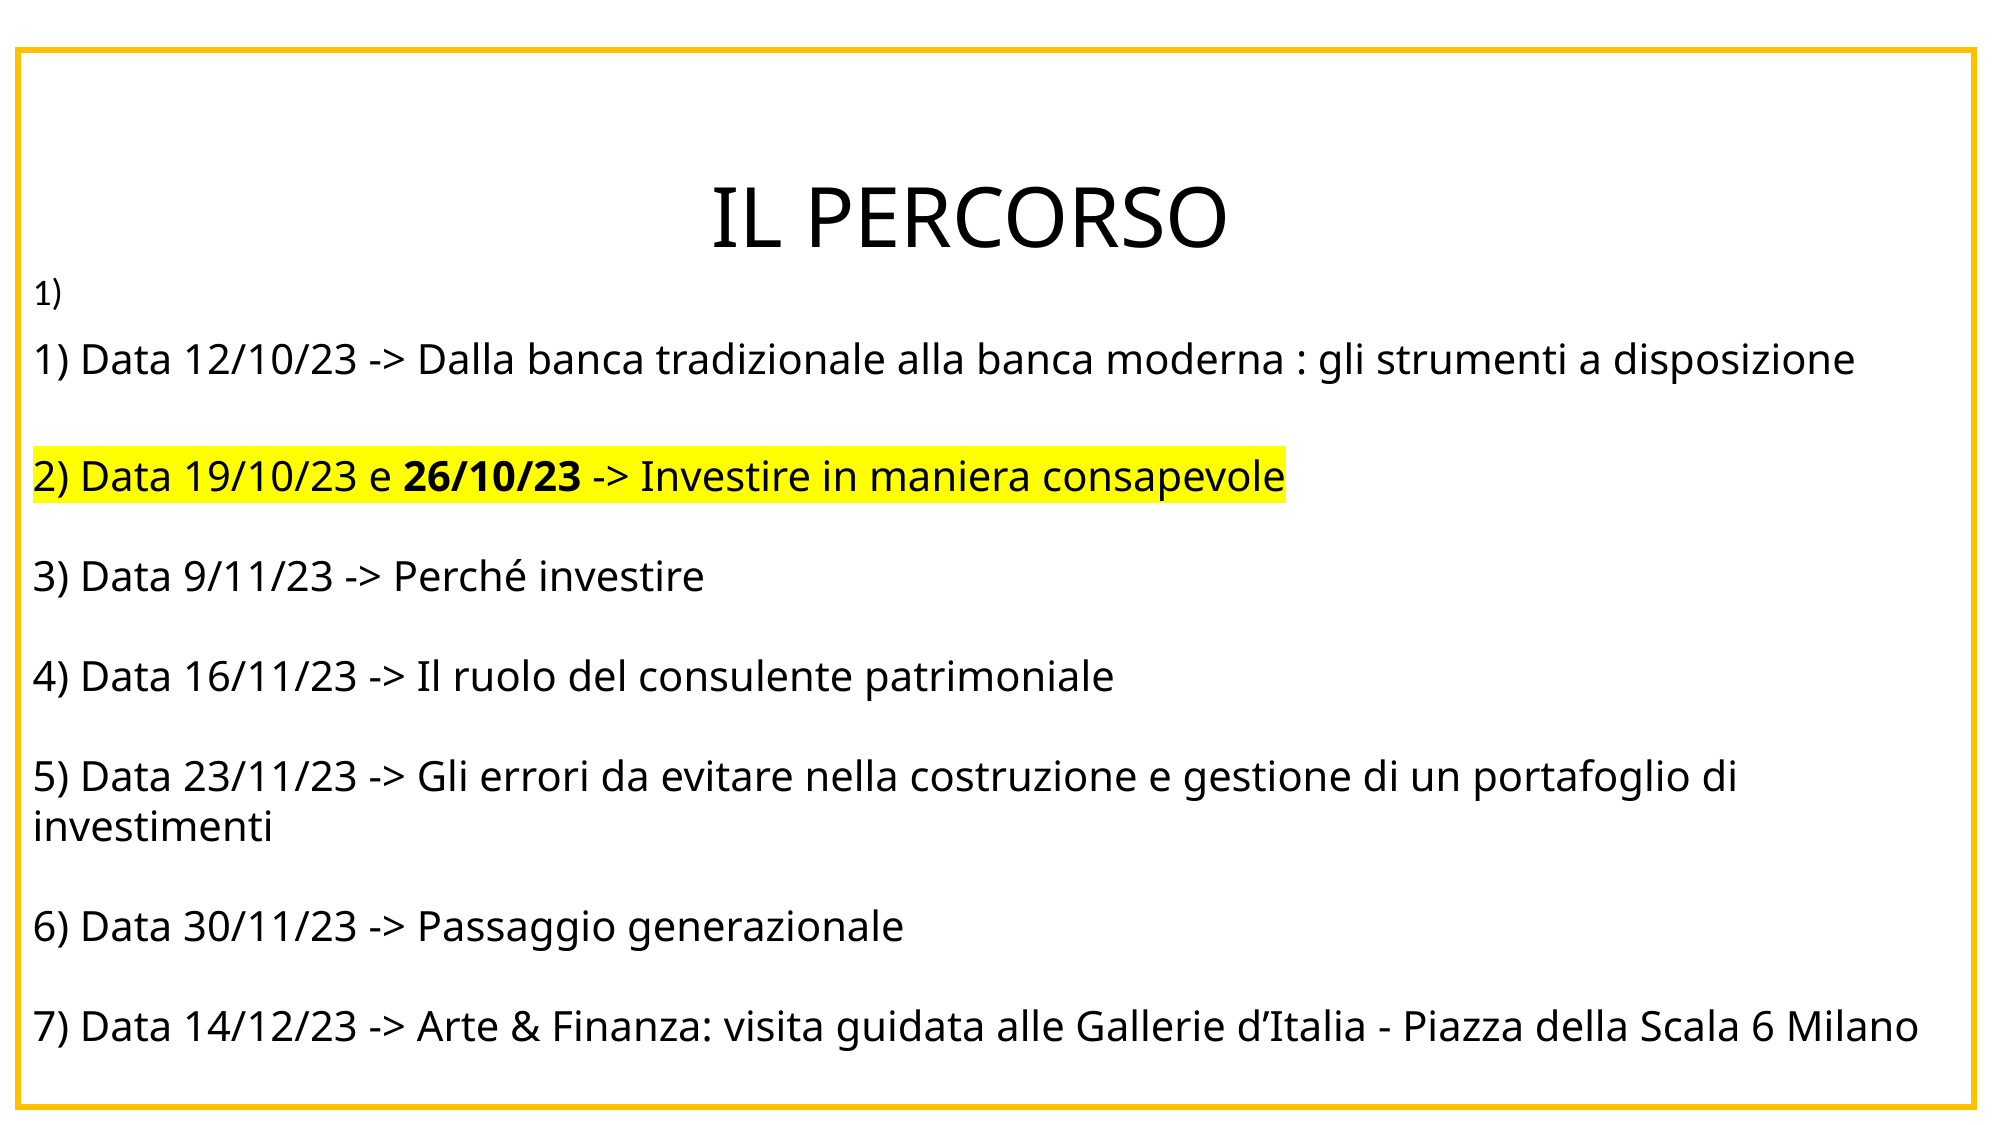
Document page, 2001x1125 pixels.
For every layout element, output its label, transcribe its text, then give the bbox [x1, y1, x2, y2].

text_box IL PERCORSO 1) Data 12/10/23 -> Dalla banca tradizionale alla banca moderna : gli strumenti a disposizione 2) Data 19/10/23 e 26/10/23 -> Investire in maniera consapevole 3) Data 9/11/23 -> Perché investire 4) Data 16/11/23 -> Il ruolo del consulente patrimoniale 5) Data 23/11/23 -> Gli errori da evitare nella costruzione e gestione di un portafoglio di investimenti 6) Data 30/11/23 -> Passaggio generazionale 7) Data 14/12/23 -> Arte & Finanza: visita guidata alle Gallerie d’Italia - Piazza della Scala 6 Milano [17, 50, 1974, 1105]
